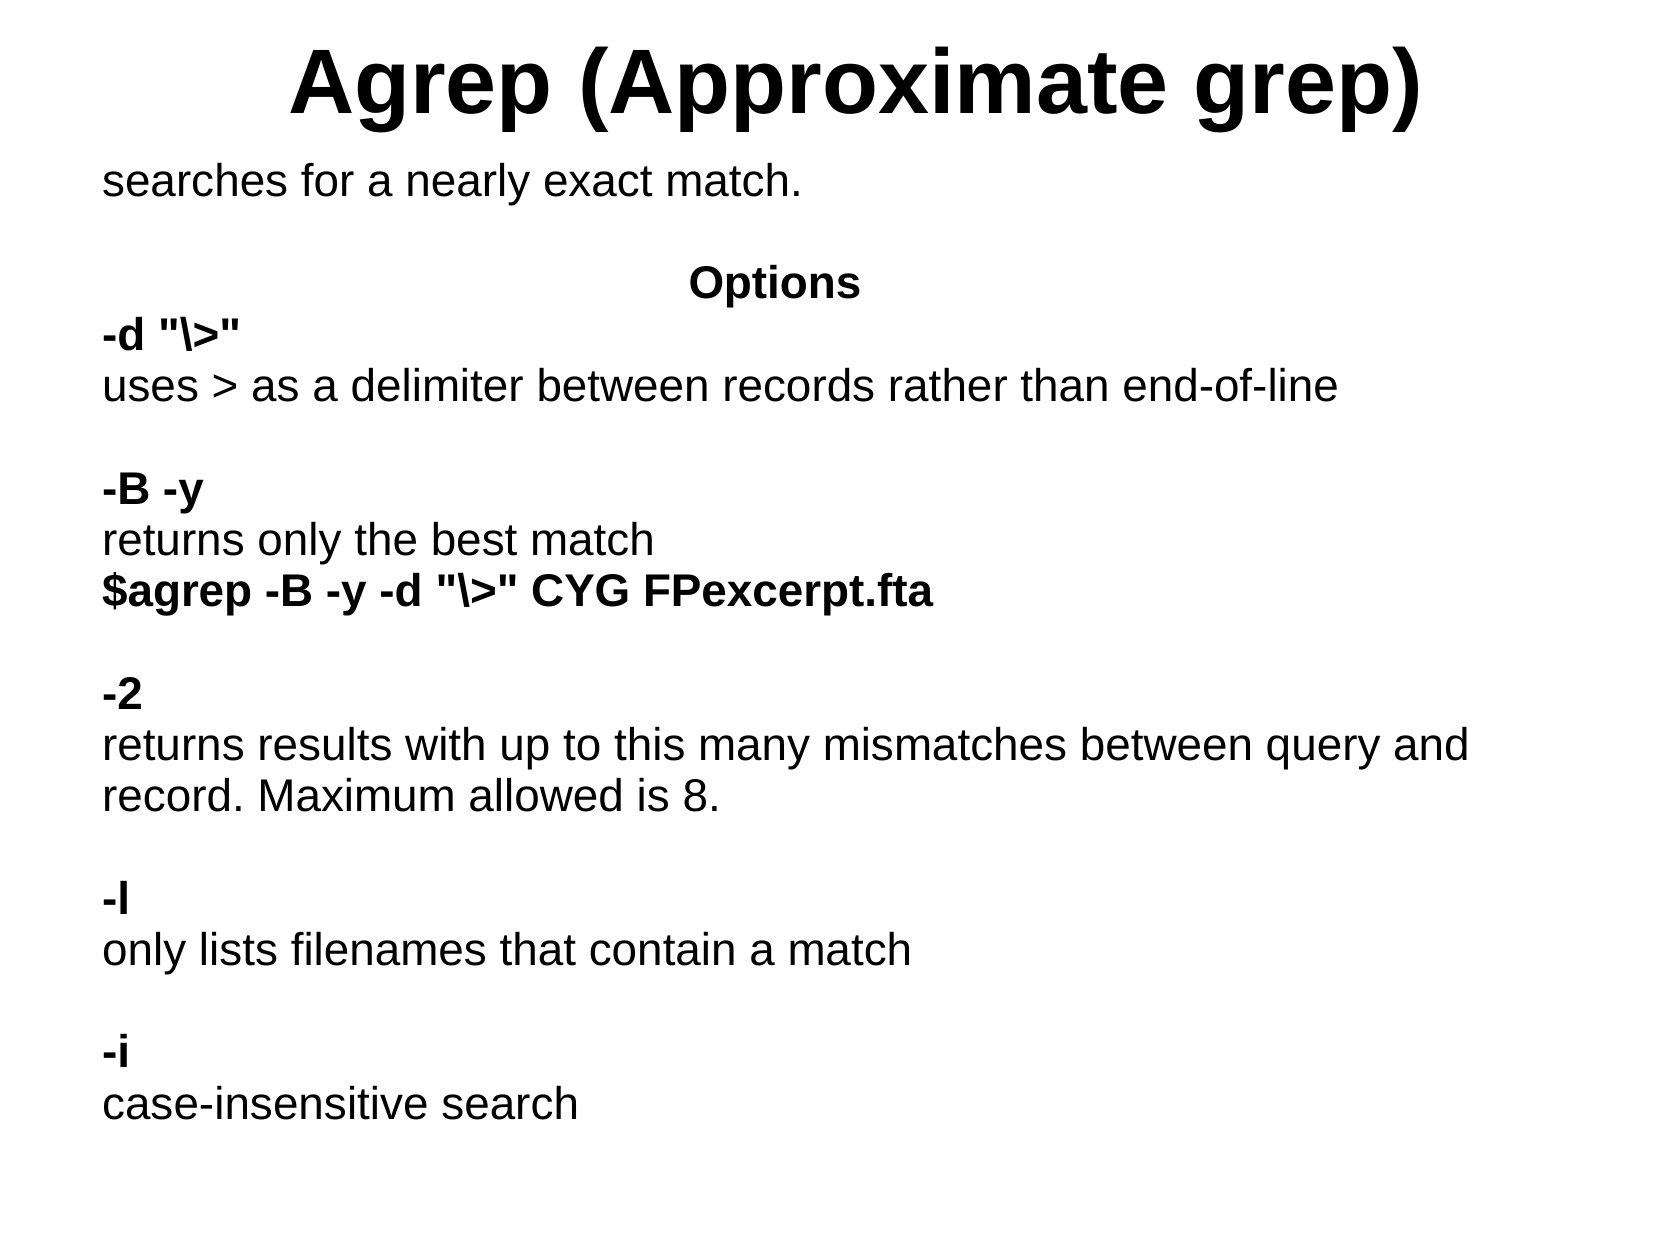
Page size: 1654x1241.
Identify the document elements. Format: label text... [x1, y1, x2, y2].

text_box Agrep (Approximate grep) [118, 23, 1595, 142]
text_box searches for a nearly exact match. Options -d "\>" uses > as a delimiter between records rather than end-of-line -B -y returns only the best match $agrep -B -y -d "\>" CYG FPexcerpt.fta -2 returns results with up to this many mismatches between query and record. Maximum allowed is 8. -l only lists filenames that contain a match -i case-insensitive search [87, 147, 1625, 1137]
